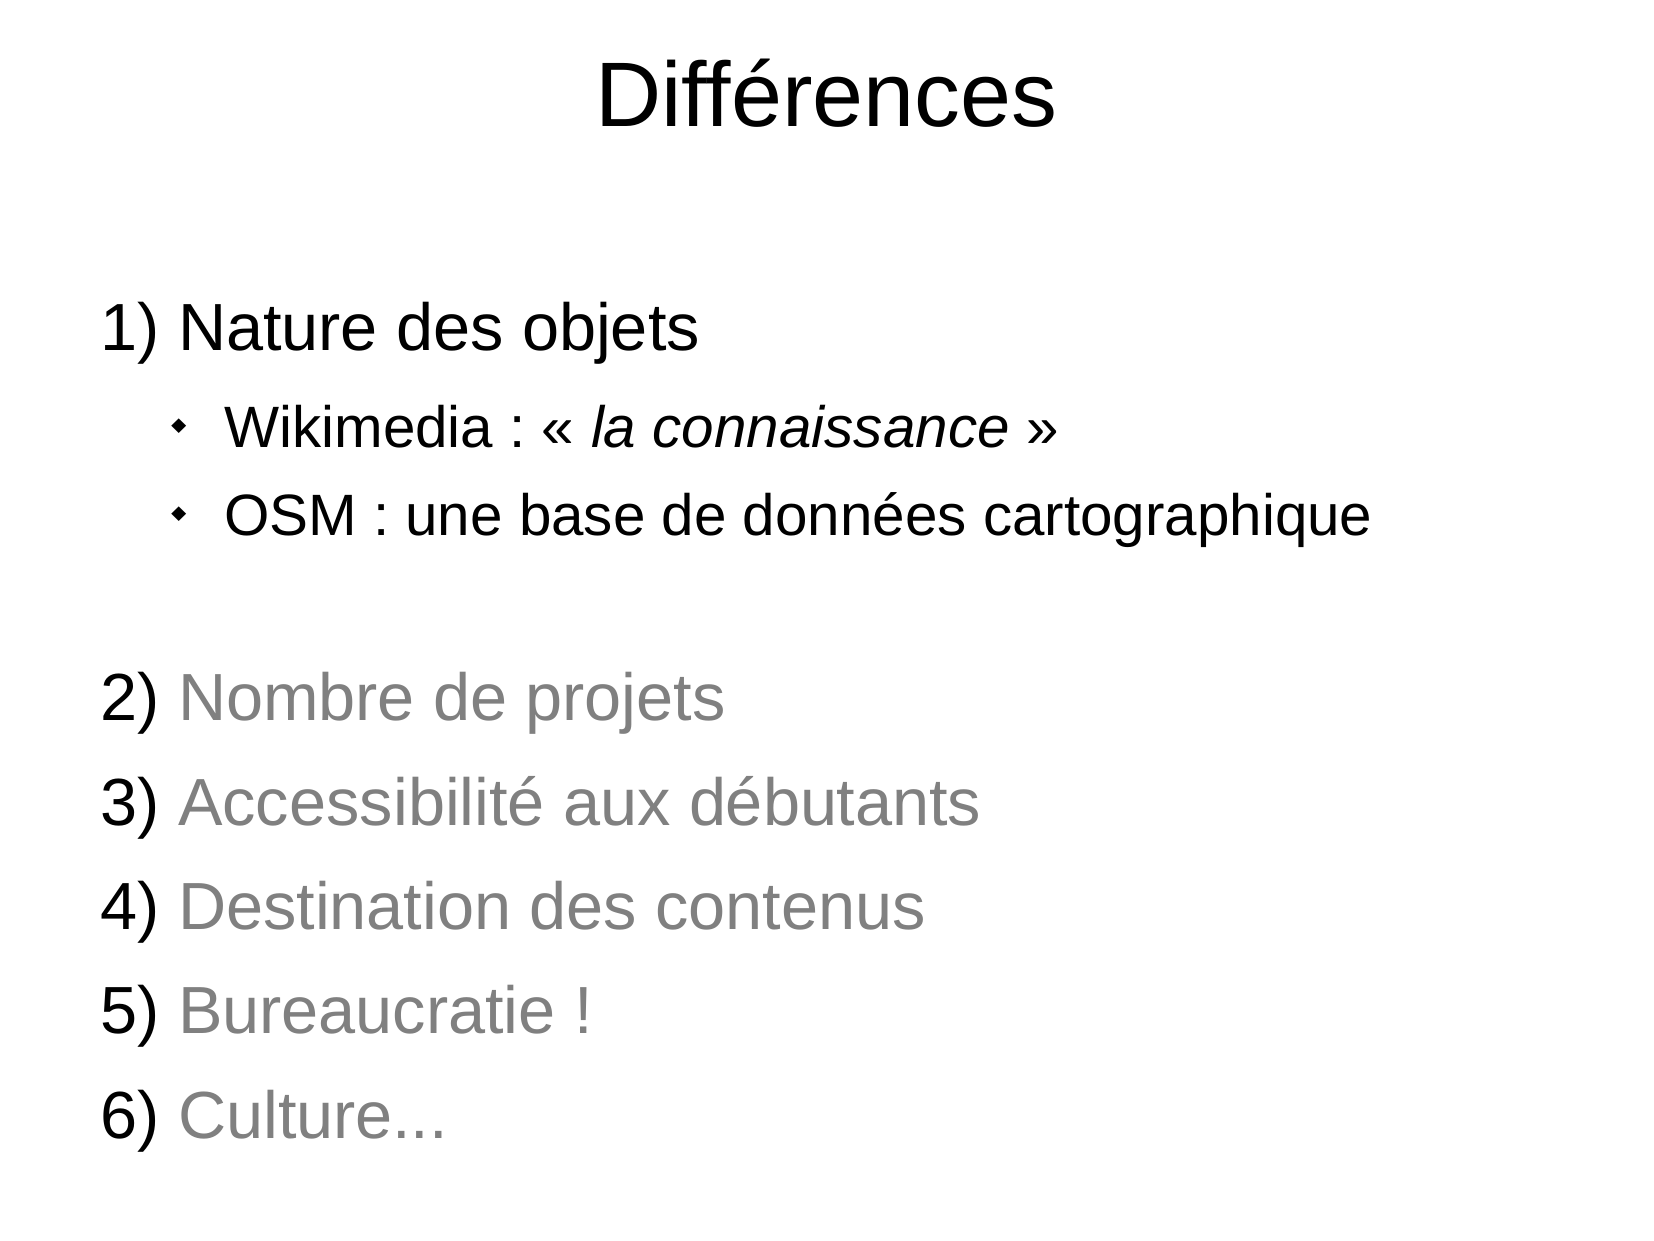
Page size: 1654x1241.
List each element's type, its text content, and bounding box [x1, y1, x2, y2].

list Nature des objets Wikimedia : « la connaissance » OSM : une base de données cartographique Nombre de projets Accessibilité aux débutants Destination des contenus Bureaucratie ! Culture... [82, 290, 1538, 1168]
title Différences [82, 43, 1571, 147]
